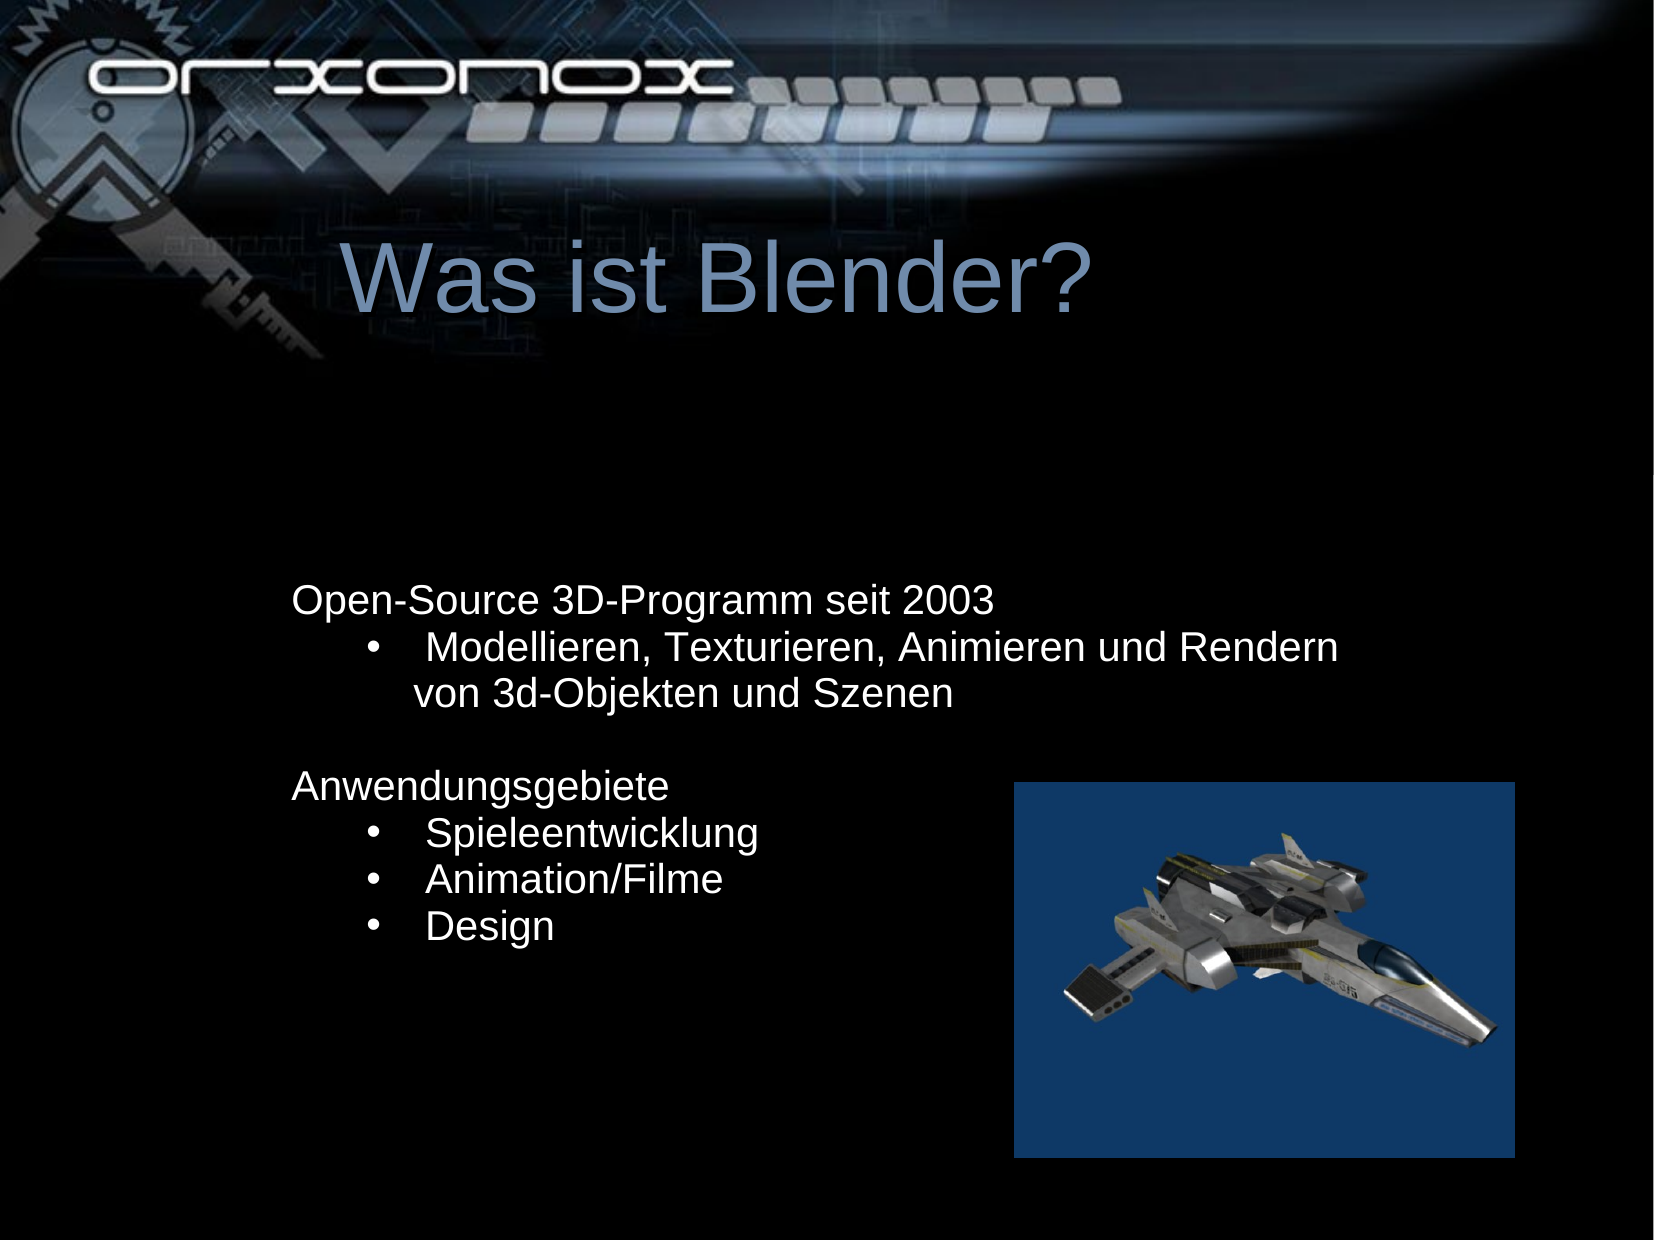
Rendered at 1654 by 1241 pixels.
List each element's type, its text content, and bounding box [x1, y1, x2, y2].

text_box Open-Source 3D-Programm seit 2003 Modellieren, Texturieren, Animieren und Rendern von 3d-Objekten und Szenen Anwendungsgebiete Spieleentwicklung Animation/Filme Design [276, 520, 1415, 1220]
picture [1014, 782, 1515, 1158]
picture [0, 0, 1654, 475]
text_box Was ist Blender? [324, 205, 1300, 261]
